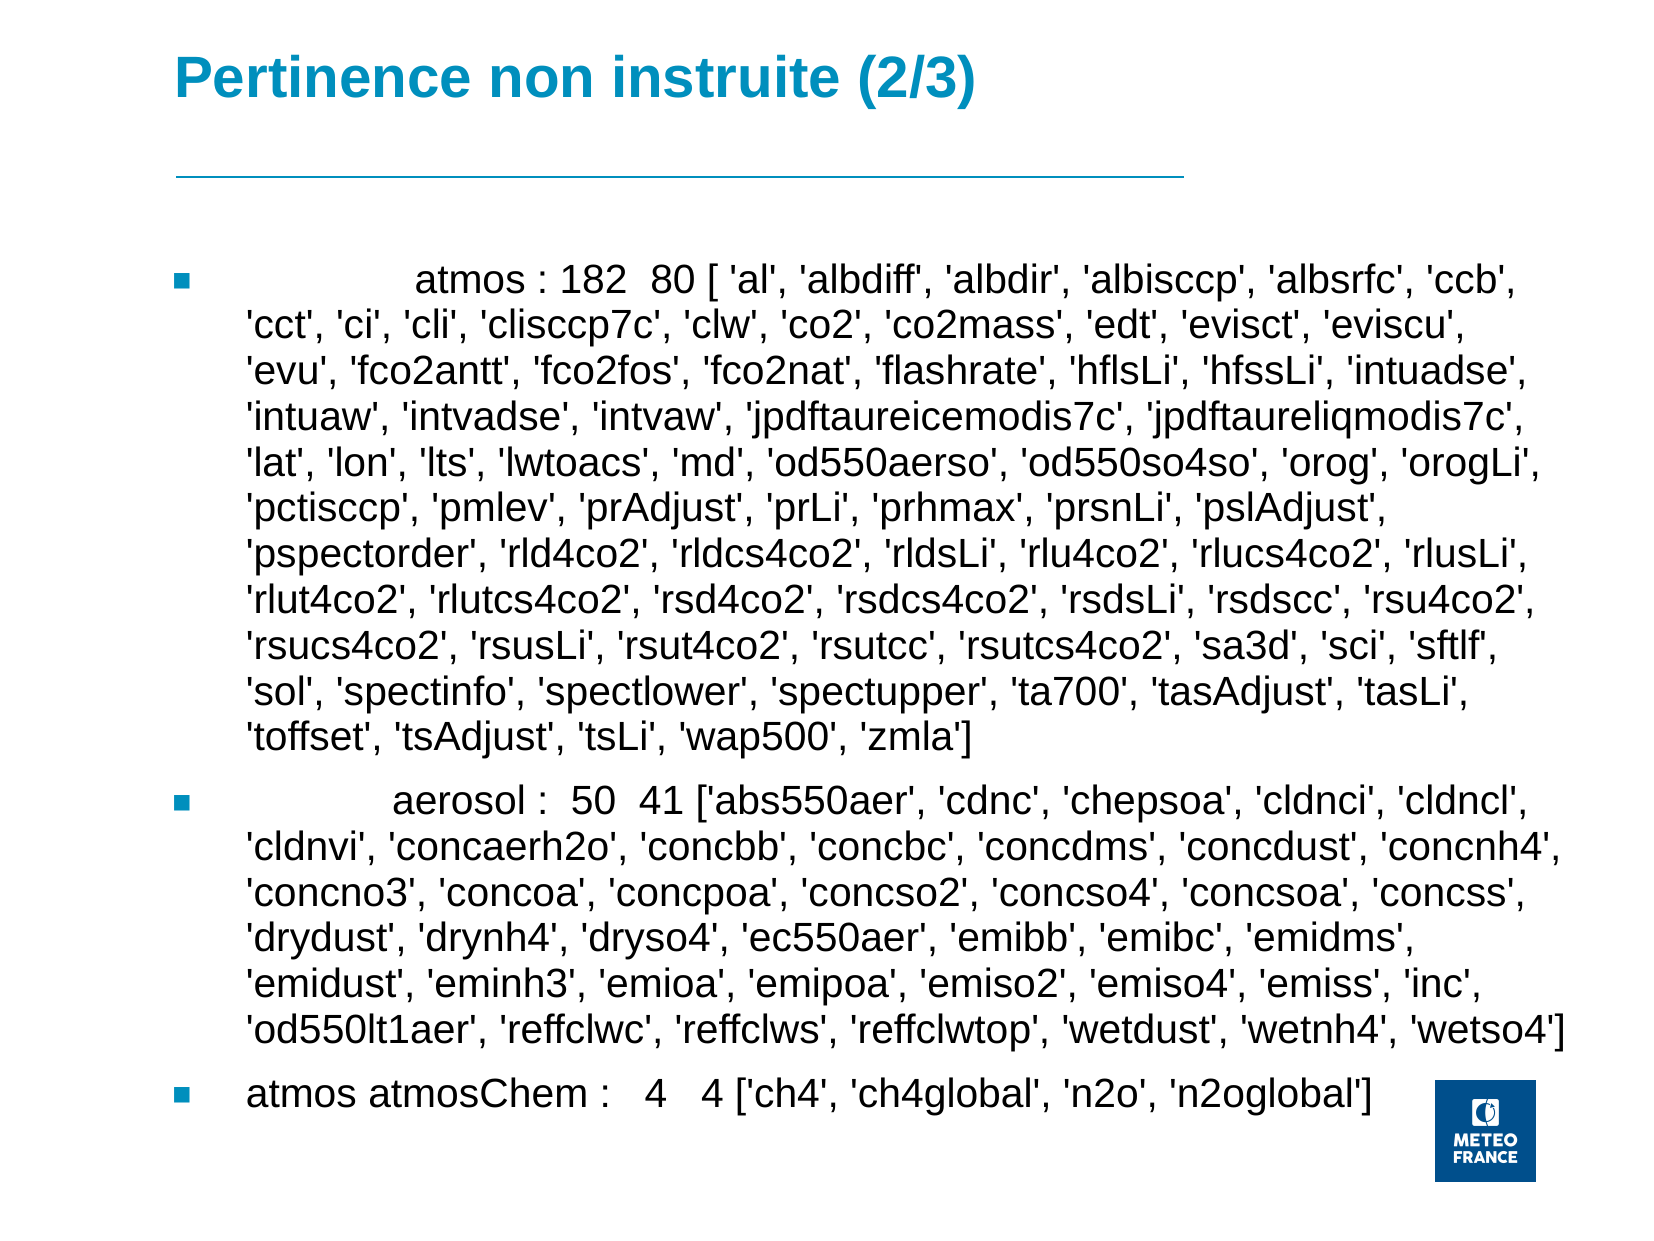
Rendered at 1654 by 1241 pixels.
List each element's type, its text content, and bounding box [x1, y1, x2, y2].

picture [1435, 1134, 1536, 1182]
title Pertinence non instruite (2/3) [174, 0, 1654, 156]
list atmos : 182 80 [ 'al', 'albdiff', 'albdir', 'albisccp', 'albsrfc', 'ccb', 'cct', 'ci', 'cli', 'clisccp7c', 'clw', 'co2', 'co2mass', 'edt', 'evisct', 'eviscu', 'evu', 'fco2antt', 'fco2fos', 'fco2nat', 'flashrate', 'hflsLi', 'hfssLi', 'intuadse', 'intuaw', 'intvadse', 'intvaw', 'jpdftaureicemodis7c', 'jpdftaureliqmodis7c', 'lat', 'lon', 'lts', 'lwtoacs', 'md', 'od550aerso', 'od550so4so', 'orog', 'orogLi', 'pctisccp', 'pmlev', 'prAdjust', 'prLi', 'prhmax', 'prsnLi', 'pslAdjust', 'pspectorder', 'rld4co2', 'rldcs4co2', 'rldsLi', 'rlu4co2', 'rlucs4co2', 'rlusLi', 'rlut4co2', 'rlutcs4co2', 'rsd4co2', 'rsdcs4co2', 'rsdsLi', 'rsdscc', 'rsu4co2', 'rsucs4co2', 'rsusLi', 'rsut4co2', 'rsutcc', 'rsutcs4co2', 'sa3d', 'sci', 'sftlf', 'sol', 'spectinfo', 'spectlower', 'spectupper', 'ta700', 'tasAdjust', 'tasLi', 'toffset', 'tsAdjust', 'tsLi', 'wap500', 'zmla'] aerosol : 50 41 ['abs550aer', 'cdnc', 'chepsoa', 'cldnci', 'cldncl', 'cldnvi', 'concaerh2o', 'concbb', 'concbc', 'concdms', 'concdust', 'concnh4', 'concno3', 'concoa', 'concpoa', 'concso2', 'concso4', 'concsoa', 'concss', 'drydust', 'drynh4', 'dryso4', 'ec550aer', 'emibb', 'emibc', 'emidms', 'emidust', 'eminh3', 'emioa', 'emipoa', 'emiso2', 'emiso4', 'emiss', 'inc', 'od550lt1aer', 'reffclwc', 'reffclws', 'reffclwtop', 'wetdust', 'wetnh4', 'wetso4'] atmos atmosChem : 4 4 ['ch4', 'ch4global', 'n2o', 'n2oglobal'] [156, 256, 1571, 1134]
